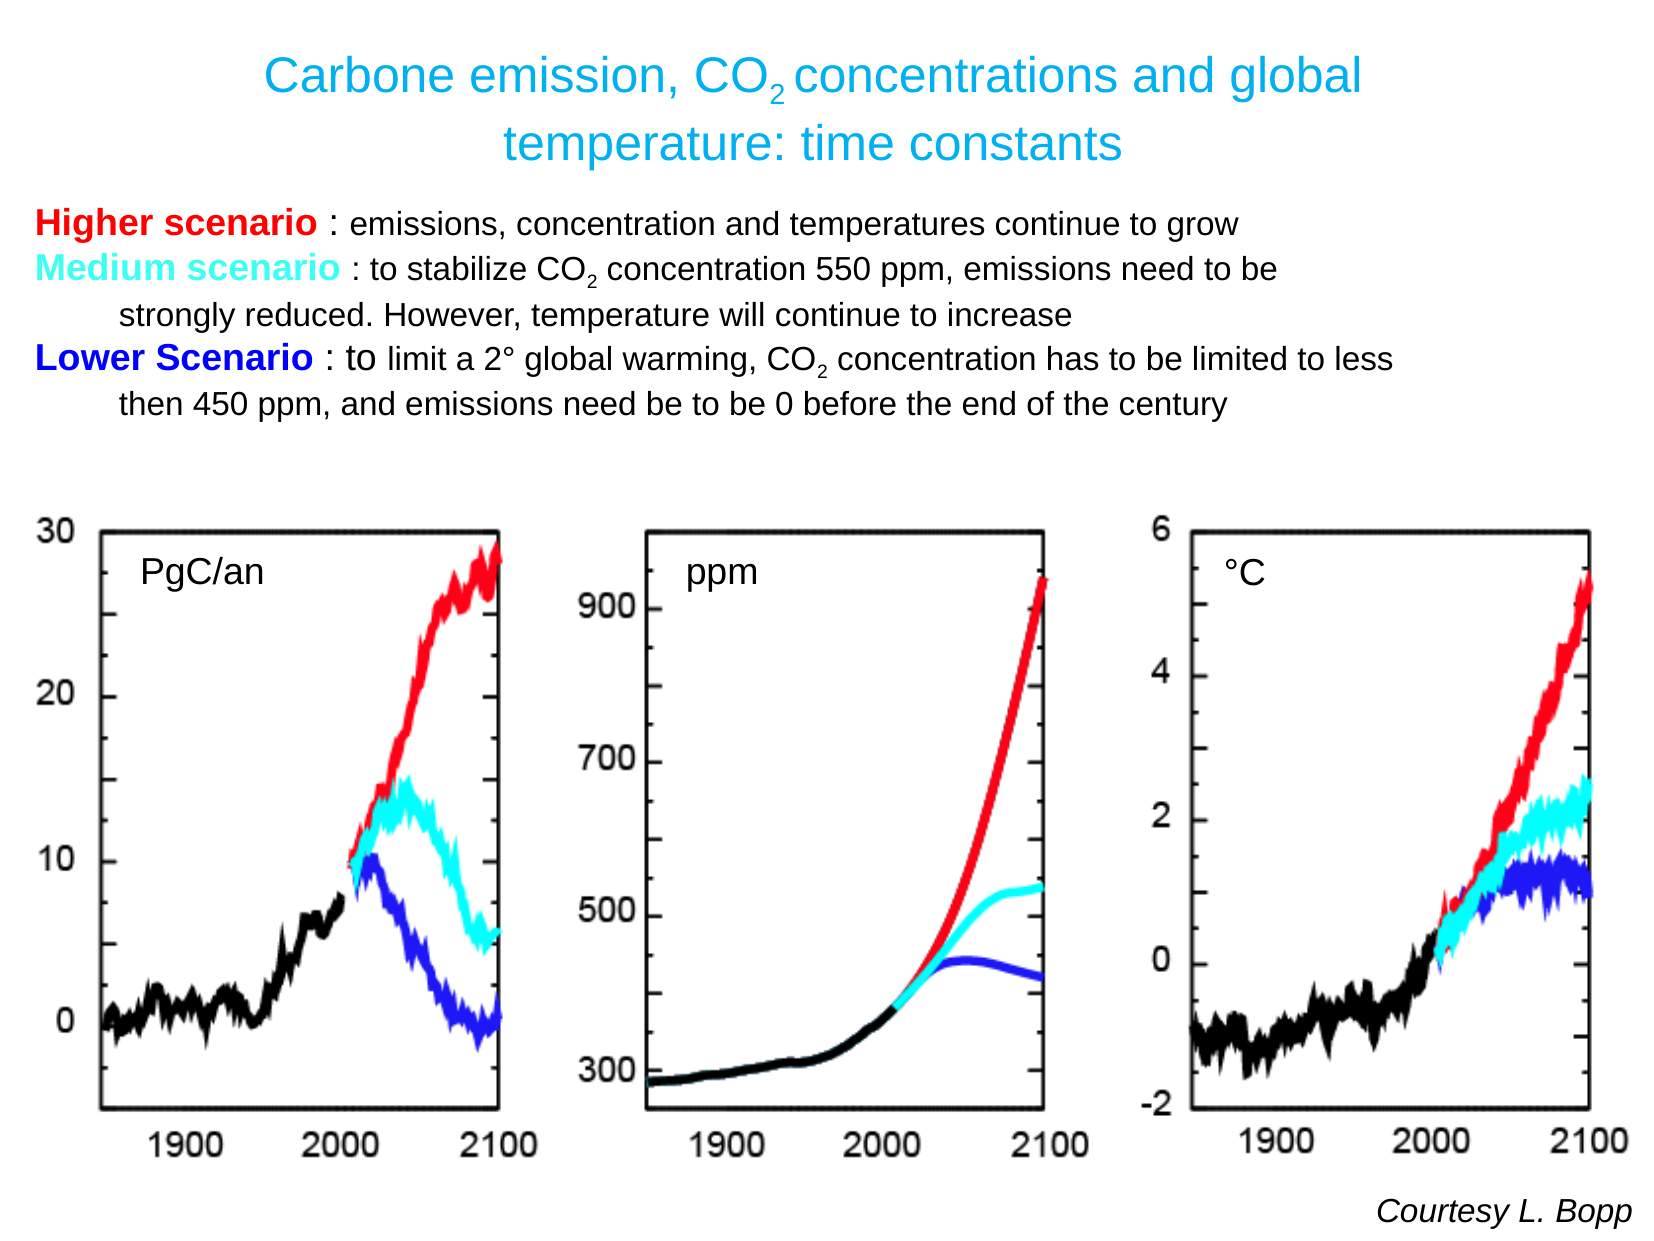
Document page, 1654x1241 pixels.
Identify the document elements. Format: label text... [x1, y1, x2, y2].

text_box PgC/an [125, 540, 280, 600]
picture [0, 469, 1654, 1193]
text_box Higher scenario : emissions, concentration and temperatures continue to grow Medium scenario : to stabilize CO2 concentration 550 ppm, emissions need to be strongly reduced. However, temperature will continue to increase Lower Scenario : to limit a 2° global warming, CO2 concentration has to be limited to less then 450 ppm, and emissions need be to be 0 before the end of the century [20, 190, 1648, 463]
text_box °C [1209, 540, 1281, 600]
text_box ppm [671, 540, 774, 600]
text_box Carbone emission, CO2 concentrations and global temperature: time constants [116, 34, 1511, 191]
text_box Courtesy L. Bopp [1131, 1181, 1648, 1237]
